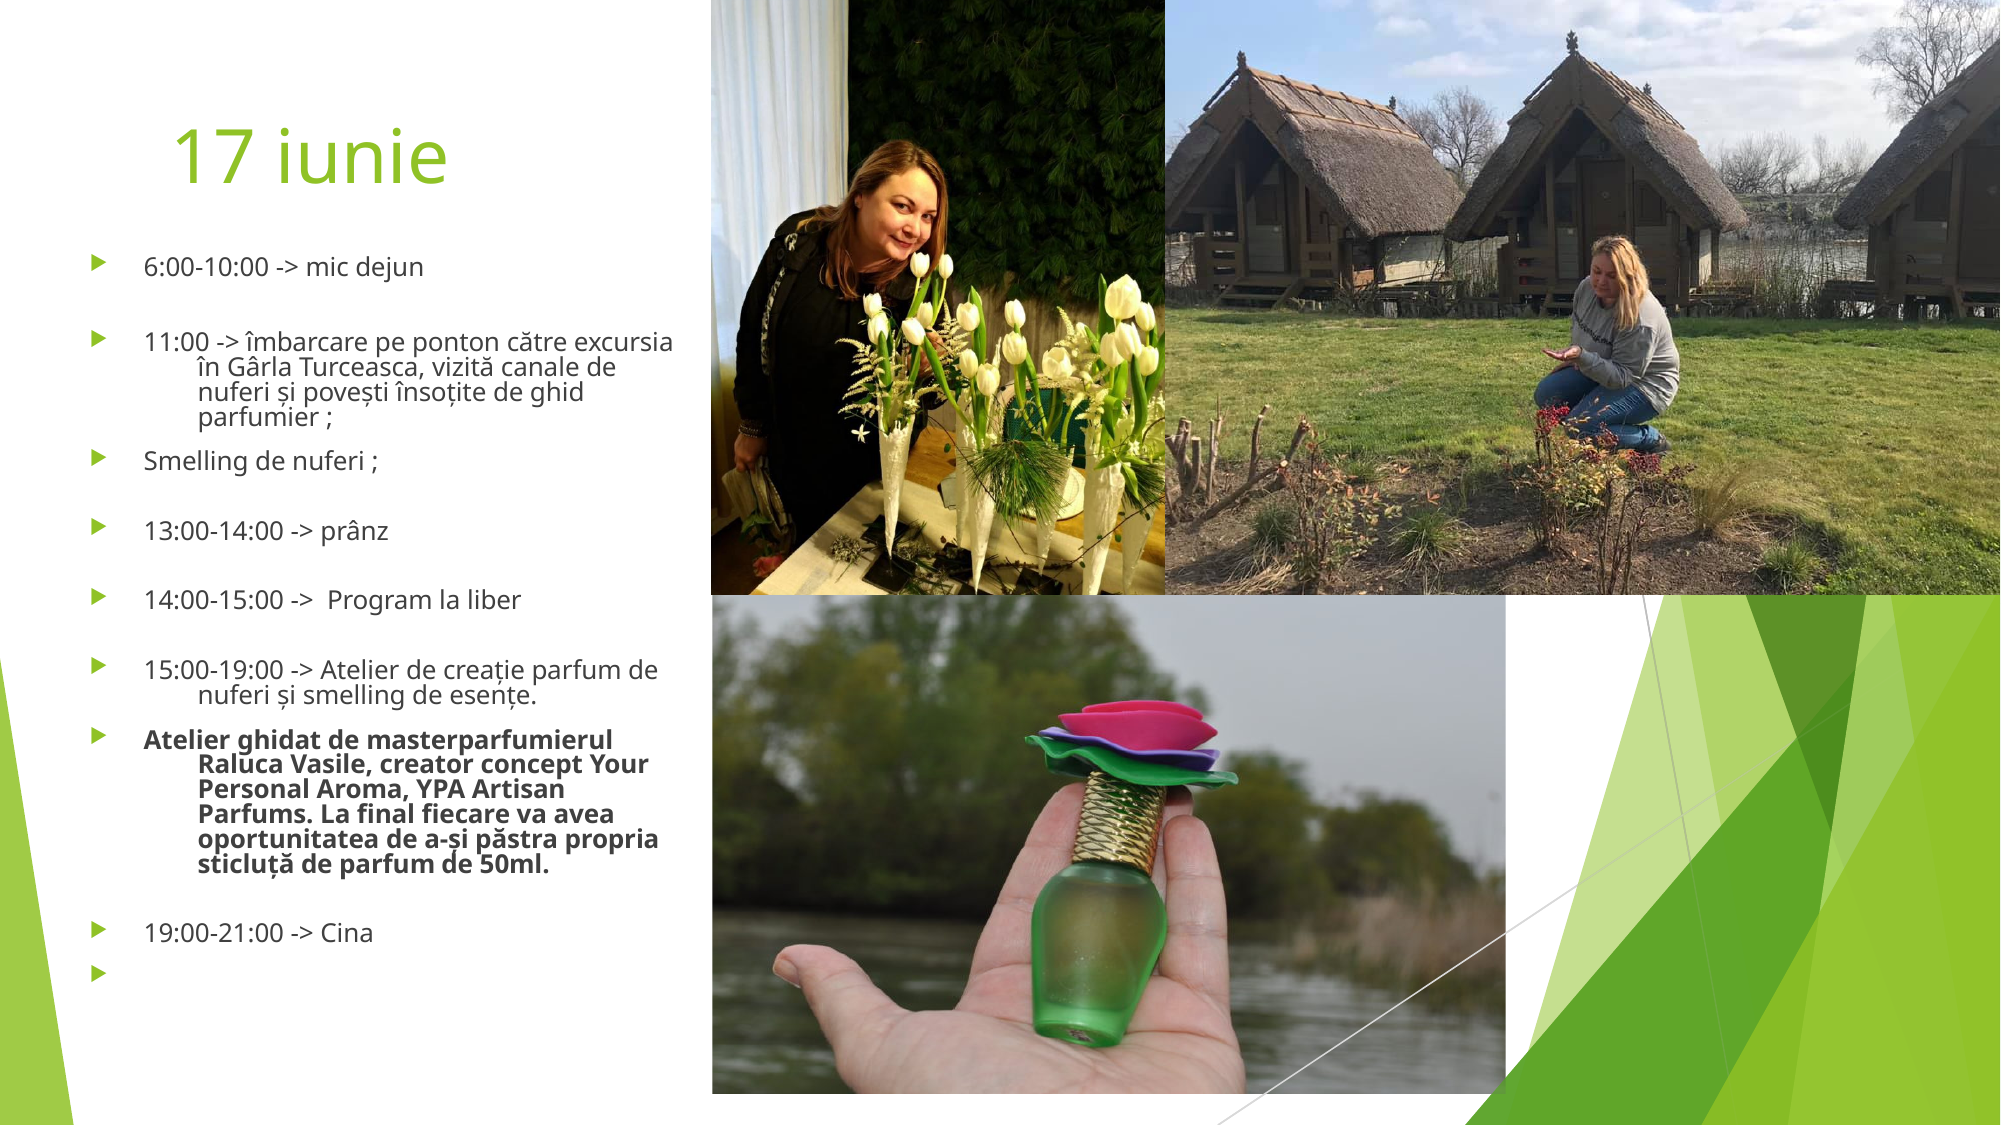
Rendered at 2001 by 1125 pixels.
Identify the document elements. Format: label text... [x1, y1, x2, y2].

picture [711, 0, 2000, 1094]
list 6:00-10:00 -> mic dejun 11:00 -> îmbarcare pe ponton către excursia în Gârla Turceasca, vizită canale de nuferi și povești însoțite de ghid parfumier ; Smelling de nuferi ; 13:00-14:00 -> prânz 14:00-15:00 -> Program la liber 15:00-19:00 -> Atelier de creație parfum de nuferi și smelling de esenţe. Atelier ghidat de masterparfumierul Raluca Vasile, creator concept Your Personal Aroma, YPA Artisan Parfums. La final fiecare va avea oportunitatea de a-și păstra propria sticluță de parfum de 50ml. 19:00-21:00 -> Cina [74, 248, 707, 960]
picture [1268, 935, 1506, 1094]
text_box [1465, 595, 2000, 1125]
title 17 iunie [155, 101, 711, 319]
